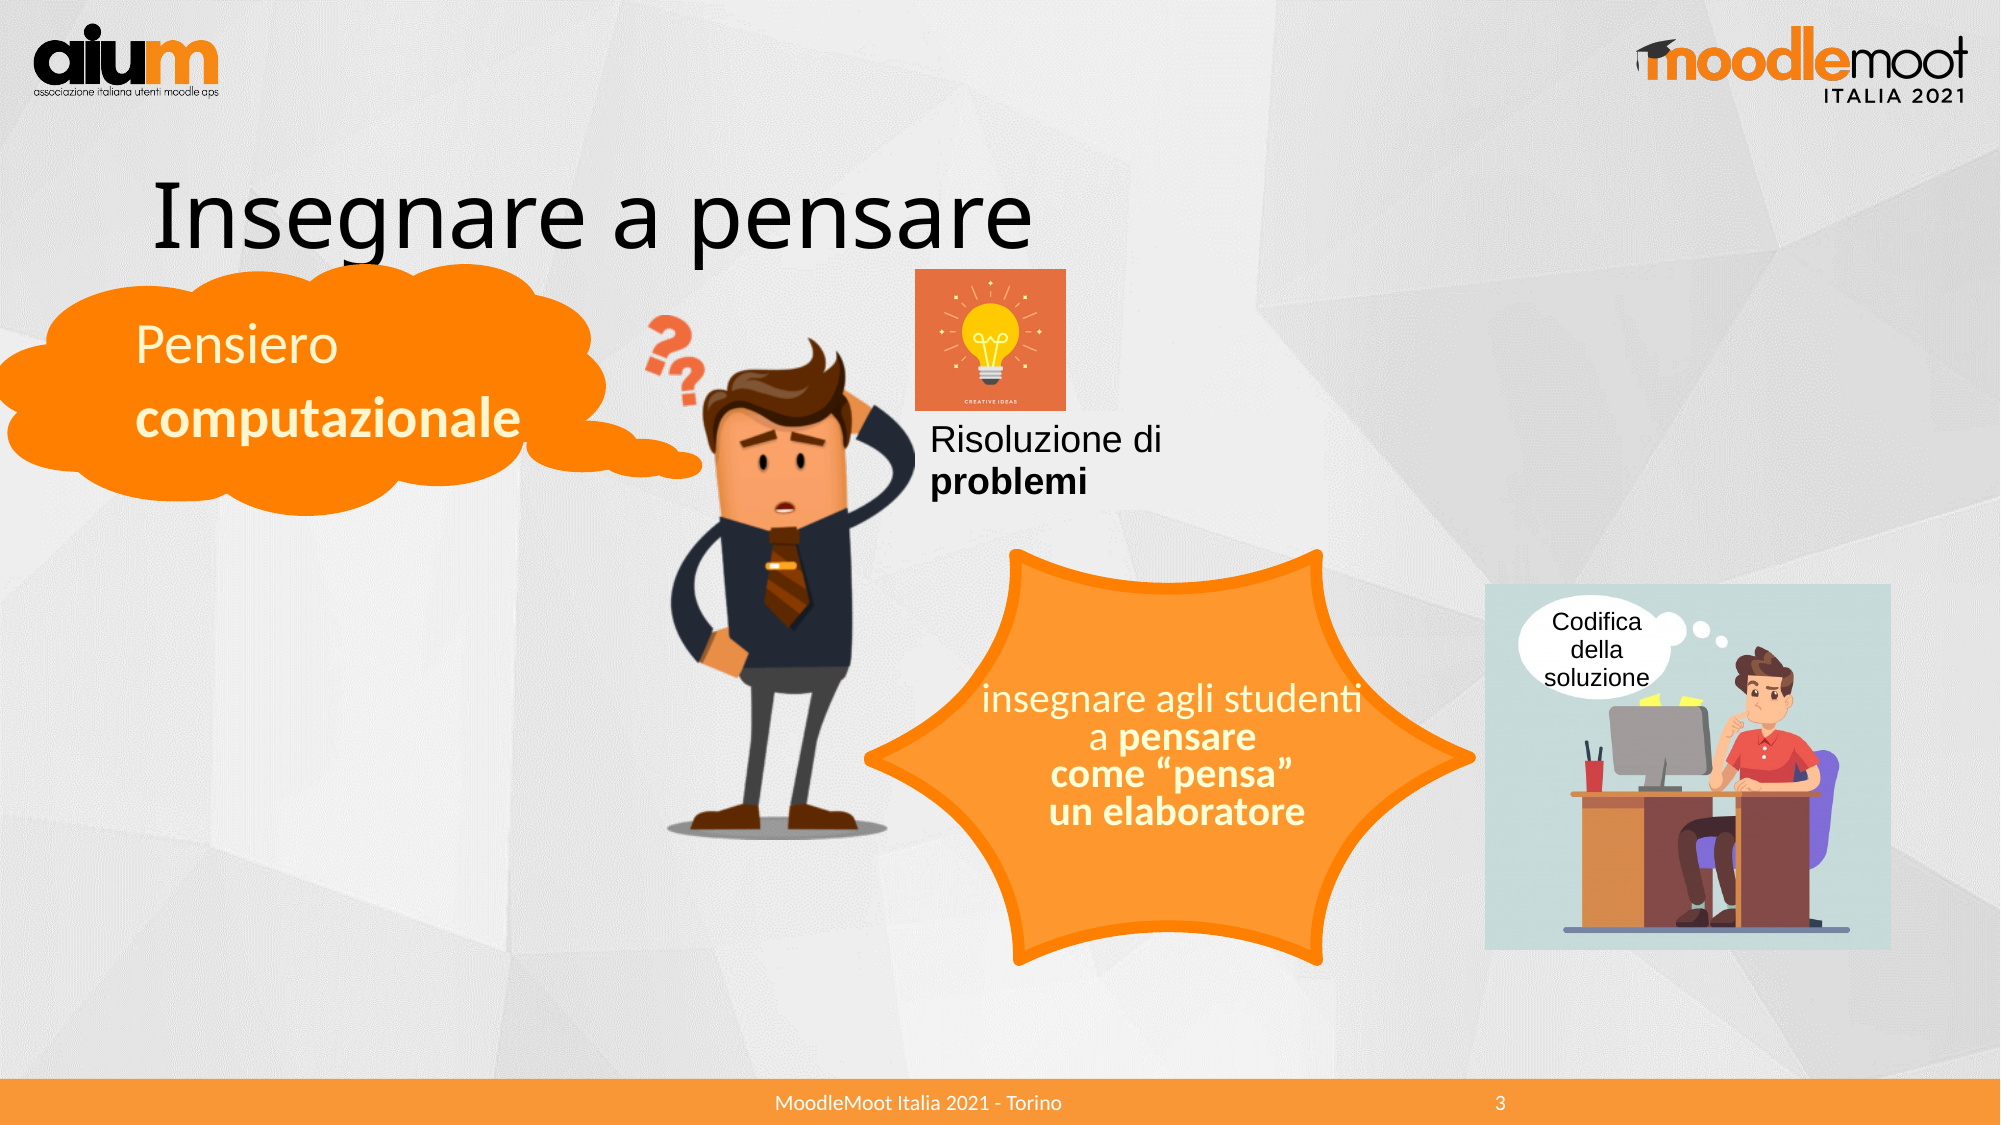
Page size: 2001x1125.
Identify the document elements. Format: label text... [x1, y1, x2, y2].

title Insegnare a pensare [137, 110, 1863, 328]
picture [0, 0, 2001, 1125]
text_box insegnare agli studenti a pensare come “pensa” un elaboratore [870, 554, 1471, 961]
text_box Risoluzione di problemi [915, 411, 1309, 511]
text_box Codifica della soluzione [1529, 600, 1666, 699]
text_box Pensiero computazionale [0, 270, 697, 511]
